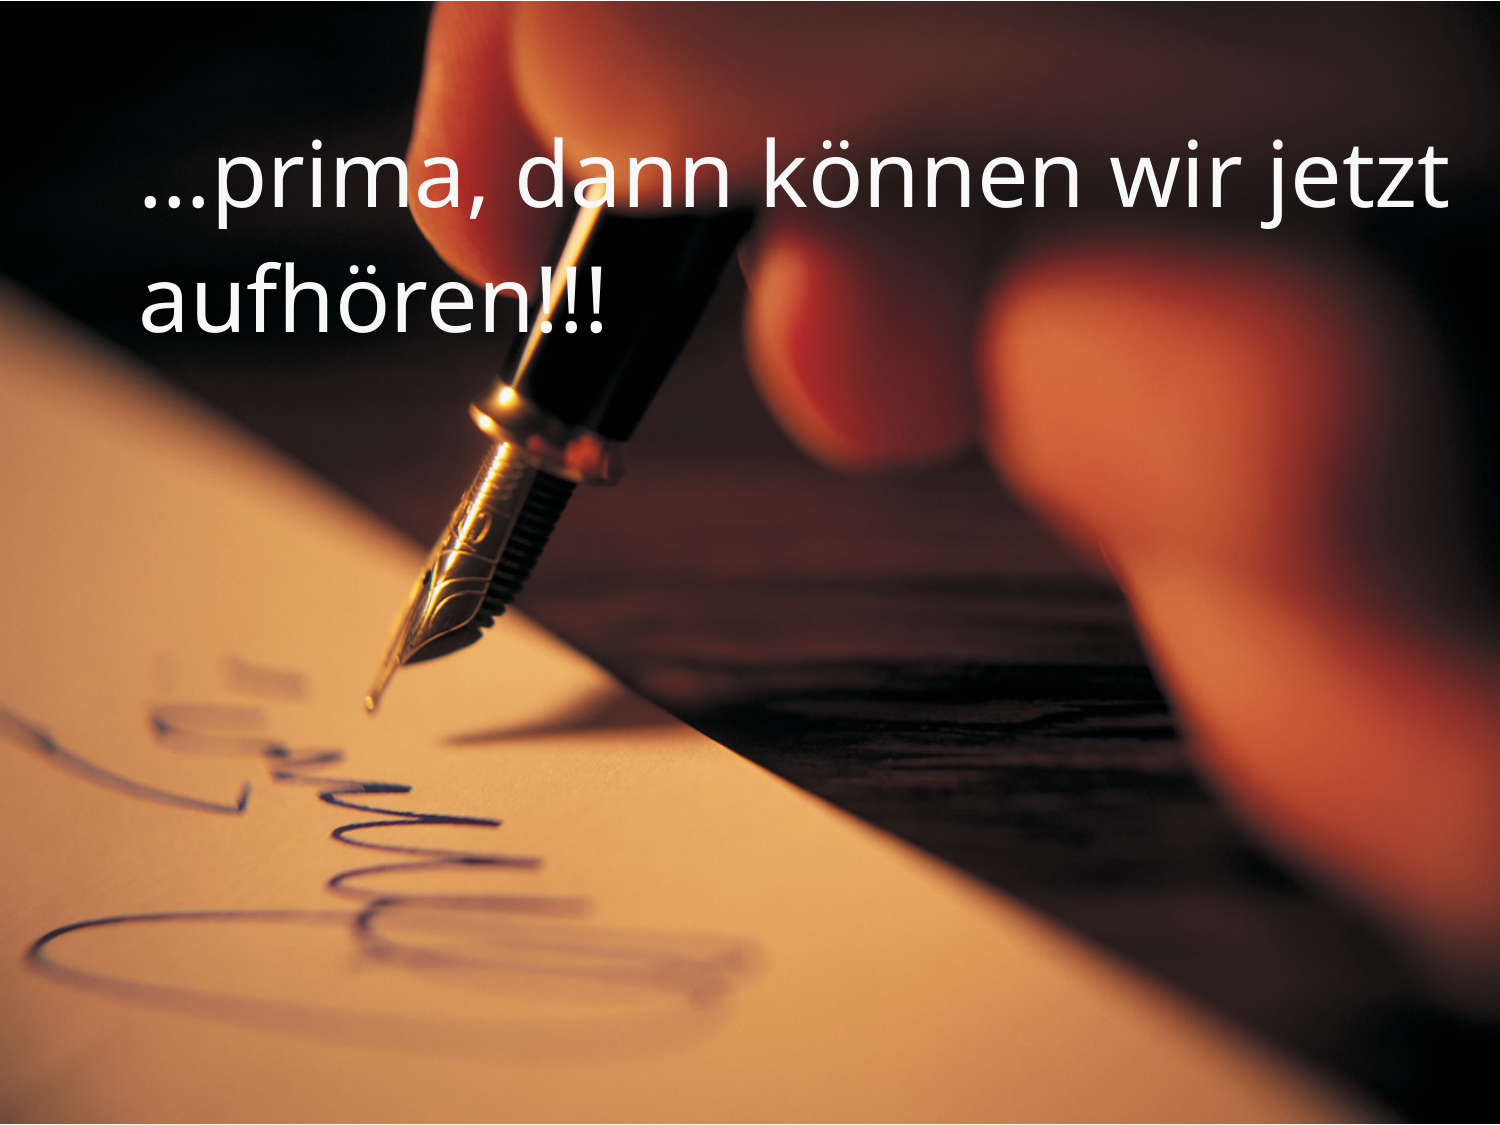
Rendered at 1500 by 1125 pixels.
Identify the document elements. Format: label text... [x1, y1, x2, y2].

picture [0, 1, 1500, 1124]
text_box …prima, dann können wir jetzt aufhören!!! [123, 101, 1500, 502]
